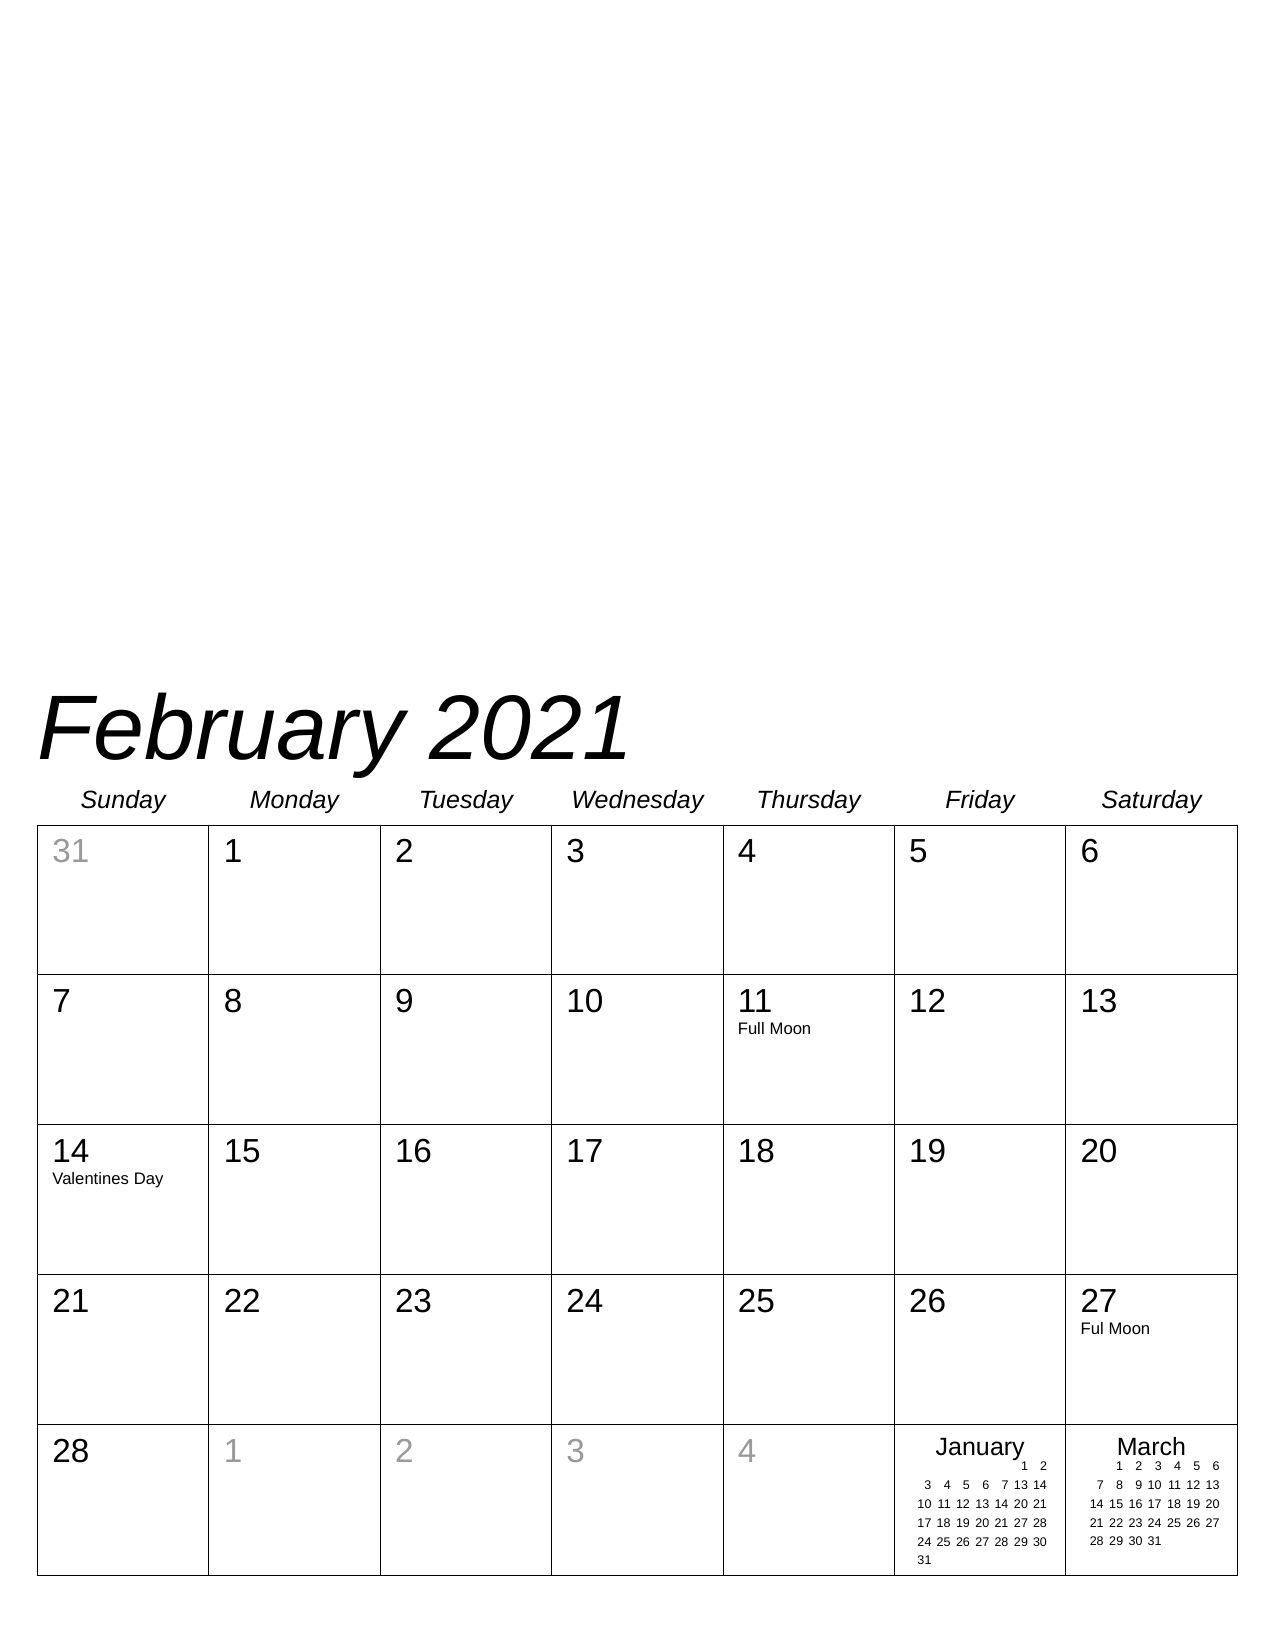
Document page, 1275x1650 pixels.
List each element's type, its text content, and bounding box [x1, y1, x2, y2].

table_cell 12 [895, 975, 1065, 1124]
table_cell 24 [552, 1275, 723, 1424]
table_cell 3 [912, 1478, 931, 1497]
table_header 31 [38, 826, 208, 974]
table_cell 21 [38, 1275, 208, 1424]
table_cell 3 [552, 1425, 723, 1575]
table_cell 2 [381, 1425, 551, 1575]
table_cell 25 [1162, 1516, 1181, 1535]
table_cell 6 [970, 1478, 989, 1497]
table_cell 7 [38, 975, 208, 1124]
table_cell 16 [381, 1125, 551, 1274]
table_cell 7 [1084, 1478, 1104, 1497]
table_header 1 [1104, 1459, 1123, 1478]
table_cell 28 [38, 1425, 208, 1575]
table_cell 31 [1142, 1535, 1162, 1553]
table_cell 15 [1104, 1497, 1123, 1516]
table_cell [1084, 1553, 1104, 1572]
table_cell 30 [1123, 1535, 1142, 1553]
table_cell 26 [895, 1275, 1065, 1424]
table_header 5 [895, 826, 1065, 974]
table_cell 13 [1066, 975, 1237, 1124]
table_header Friday [895, 779, 1066, 824]
table_cell 18 [1162, 1497, 1181, 1516]
table_cell [970, 1553, 989, 1572]
table_cell [1028, 1553, 1047, 1572]
table_cell 17 [1142, 1497, 1162, 1516]
table_cell [989, 1553, 1009, 1572]
table_cell 23 [381, 1275, 551, 1424]
table_cell 10 [552, 975, 723, 1124]
title February 2021 [37, 660, 1238, 796]
table_cell [951, 1553, 970, 1572]
table_cell 20 [1066, 1125, 1237, 1274]
table_cell [1181, 1553, 1200, 1572]
table_cell [1200, 1535, 1219, 1553]
table_header [912, 1460, 931, 1478]
table_cell 4 [724, 1425, 894, 1575]
table_header [989, 1460, 1009, 1478]
table_cell 15 [209, 1125, 380, 1274]
table_cell [1104, 1553, 1123, 1572]
table_cell 7 [989, 1478, 1009, 1497]
table_cell 14 [1028, 1478, 1047, 1497]
table_header 3 [1142, 1459, 1162, 1478]
table_cell 16 [1123, 1497, 1142, 1516]
table_cell 28 [989, 1535, 1009, 1553]
table_header 4 [1162, 1459, 1181, 1478]
table_header 1 [1009, 1460, 1028, 1478]
table_cell 20 [1009, 1497, 1028, 1516]
table_cell 20 [970, 1516, 989, 1535]
table_cell 11 Full Moon [724, 975, 894, 1124]
table_header 3 [552, 826, 723, 974]
table_cell 13 [1009, 1478, 1028, 1497]
table_cell 29 [1104, 1535, 1123, 1553]
table_cell 1 [209, 1425, 380, 1575]
table_cell 9 [381, 975, 551, 1124]
table_cell 25 [931, 1535, 951, 1553]
table_cell 10 [912, 1497, 931, 1516]
table_cell 28 [1084, 1535, 1104, 1553]
table_cell 8 [1104, 1478, 1123, 1497]
table_header 5 [1181, 1459, 1200, 1478]
table_cell 8 [209, 975, 380, 1124]
table_cell 22 [1104, 1516, 1123, 1535]
table_cell [931, 1553, 951, 1572]
table_cell 27 [1009, 1516, 1028, 1535]
table_cell 18 [724, 1125, 894, 1274]
table_cell 12 [1181, 1478, 1200, 1497]
table_header 2 [381, 826, 551, 974]
table_header Thursday [723, 779, 895, 824]
table_cell 20 [1200, 1497, 1219, 1516]
table_header 2 [1028, 1460, 1047, 1478]
table_header [1084, 1459, 1104, 1478]
table_cell 13 [1200, 1478, 1219, 1497]
table_cell 28 [1028, 1516, 1047, 1535]
table_cell 31 [912, 1553, 931, 1572]
table_cell [1009, 1553, 1028, 1572]
table_cell 14 Valentines Day [38, 1125, 208, 1274]
table_cell [1200, 1553, 1219, 1572]
table_cell 24 [1142, 1516, 1162, 1535]
table_cell [1142, 1553, 1162, 1572]
table_cell [1181, 1535, 1200, 1553]
table_header 1 [209, 826, 380, 974]
table_cell 25 [724, 1275, 894, 1424]
table_cell 27 [1200, 1516, 1219, 1535]
table_header Wednesday [552, 779, 723, 824]
table_header [970, 1460, 989, 1478]
table_cell 9 [1123, 1478, 1142, 1497]
table_cell 27 Ful Moon [1066, 1275, 1237, 1424]
table_cell 17 [912, 1516, 931, 1535]
table_header 2 [1123, 1459, 1142, 1478]
table_cell 11 [931, 1497, 951, 1516]
table_header 6 [1200, 1459, 1219, 1478]
table_cell 29 [1009, 1535, 1028, 1553]
table_header Sunday [38, 779, 209, 824]
table_cell 21 [1084, 1516, 1104, 1535]
table_cell 5 [951, 1478, 970, 1497]
table_header [931, 1460, 951, 1478]
table_cell 21 [1028, 1497, 1047, 1516]
table_cell 26 [951, 1535, 970, 1553]
table_cell 12 [951, 1497, 970, 1516]
table_cell [1162, 1553, 1181, 1572]
table_cell 24 [912, 1535, 931, 1553]
table_cell 26 [1181, 1516, 1200, 1535]
table_cell 18 [931, 1516, 951, 1535]
table_cell 17 [552, 1125, 723, 1274]
table_cell March [1066, 1425, 1237, 1575]
table_cell 4 [931, 1478, 951, 1497]
table_cell 19 [1181, 1497, 1200, 1516]
table_header [951, 1460, 970, 1478]
table_cell [1123, 1553, 1142, 1572]
table_header Saturday [1066, 779, 1238, 824]
table_cell 11 [1162, 1478, 1181, 1497]
table_cell 14 [989, 1497, 1009, 1516]
table_cell 21 [989, 1516, 1009, 1535]
table_header 6 [1066, 826, 1237, 974]
table_header Monday [209, 779, 380, 824]
table_cell 30 [1028, 1535, 1047, 1553]
table_cell [1162, 1535, 1181, 1553]
table_header 4 [724, 826, 894, 974]
table_cell January [895, 1425, 1065, 1575]
table_cell 19 [895, 1125, 1065, 1274]
table_cell 23 [1123, 1516, 1142, 1535]
table_cell 19 [951, 1516, 970, 1535]
table_cell 22 [209, 1275, 380, 1424]
table_cell 13 [970, 1497, 989, 1516]
table_cell 27 [970, 1535, 989, 1553]
table_cell 10 [1142, 1478, 1162, 1497]
table_cell 14 [1084, 1497, 1104, 1516]
table_header Tuesday [380, 779, 552, 824]
